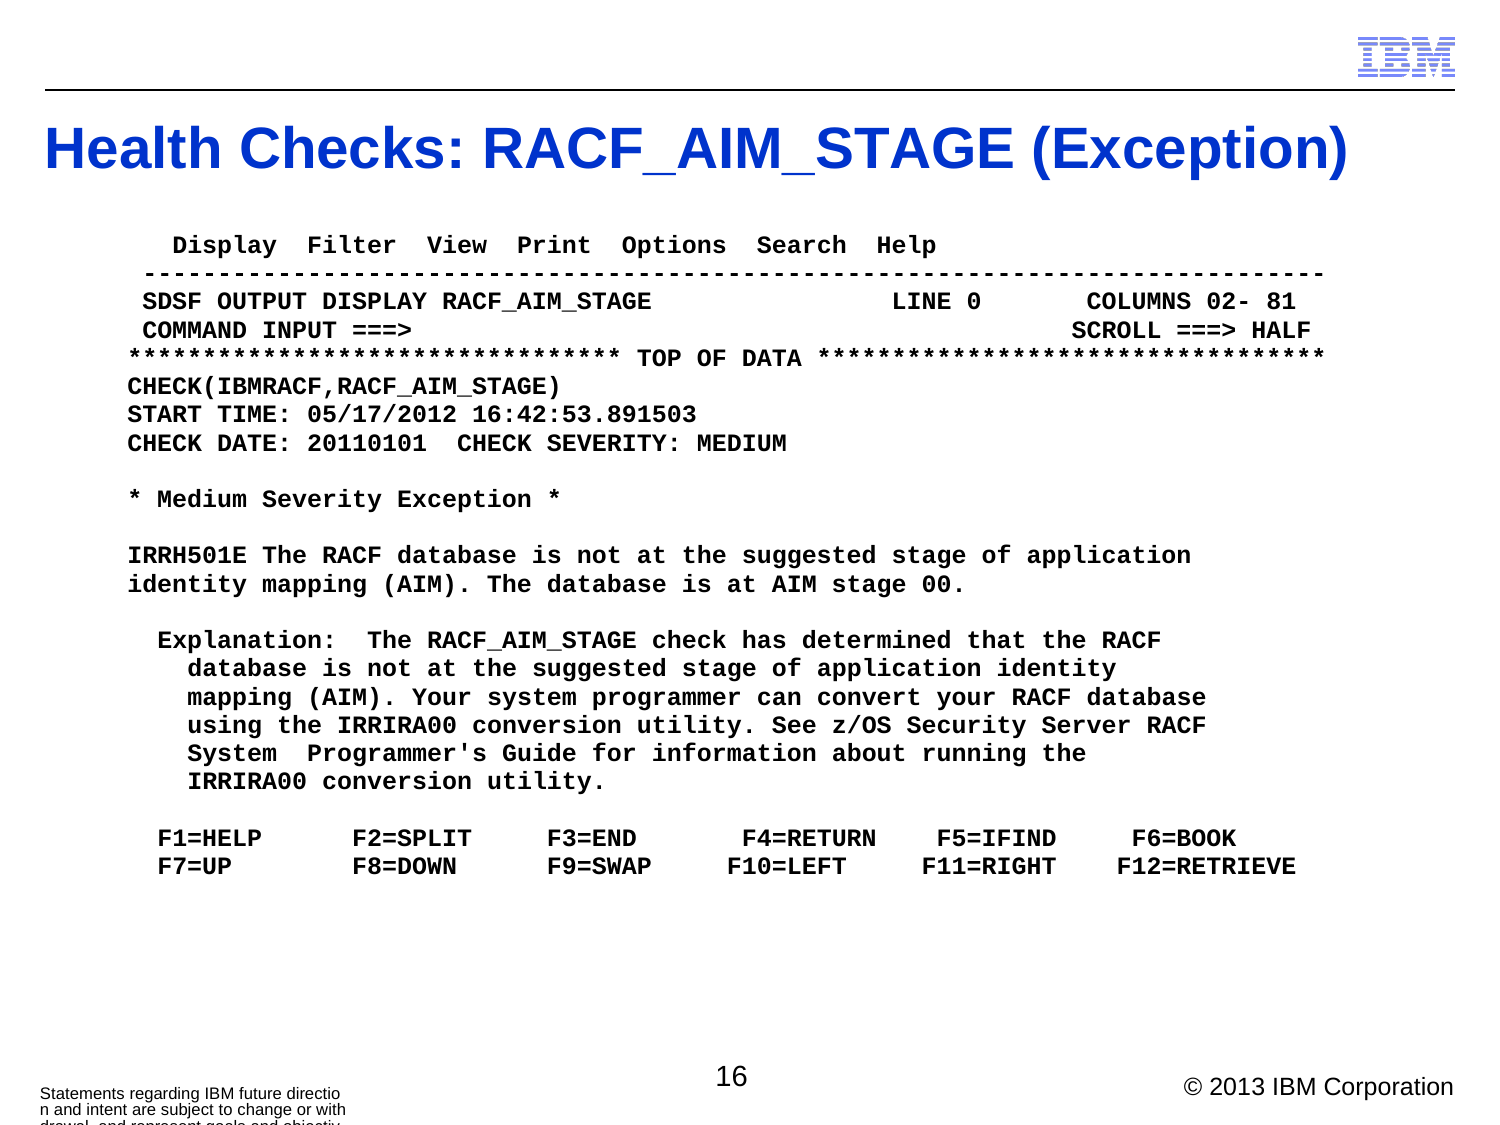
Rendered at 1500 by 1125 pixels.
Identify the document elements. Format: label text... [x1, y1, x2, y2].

table_header Display Filter View Print Options Search Help ------------------------------------------------------------------------------- SDSF OUTPUT DISPLAY RACF_AIM_STAGE LINE 0 COLUMNS 02- 81 COMMAND INPUT ===> SCROLL ===> HALF ********************************* TOP OF DATA ********************************** CHECK(IBMRACF,RACF_AIM_STAGE) START TIME: 05/17/2012 16:42:53.891503 CHECK DATE: 20110101 CHECK SEVERITY: MEDIUM * Medium Severity Exception * IRRH501E The RACF database is not at the suggested stage of application identity mapping (AIM). The database is at AIM stage 00. Explanation: The RACF_AIM_STAGE check has determined that the RACF database is not at the suggested stage of application identity mapping (AIM). Your system programmer can convert your RACF database using the IRRIRA00 conversion utility. See z/OS Security Server RACF System Programmer's Guide for information about running the IRRIRA00 conversion utility. F1=HELP F2=SPLIT F3=END F4=RETURN F5=IFIND F6=BOOK F7=UP F8=DOWN F9=SWAP F10=LEFT F11=RIGHT F12=RETRIEVE [113, 225, 1425, 1013]
title Health Checks: RACF_AIM_STAGE (Exception) [29, 89, 1455, 211]
picture [1358, 37, 1455, 77]
